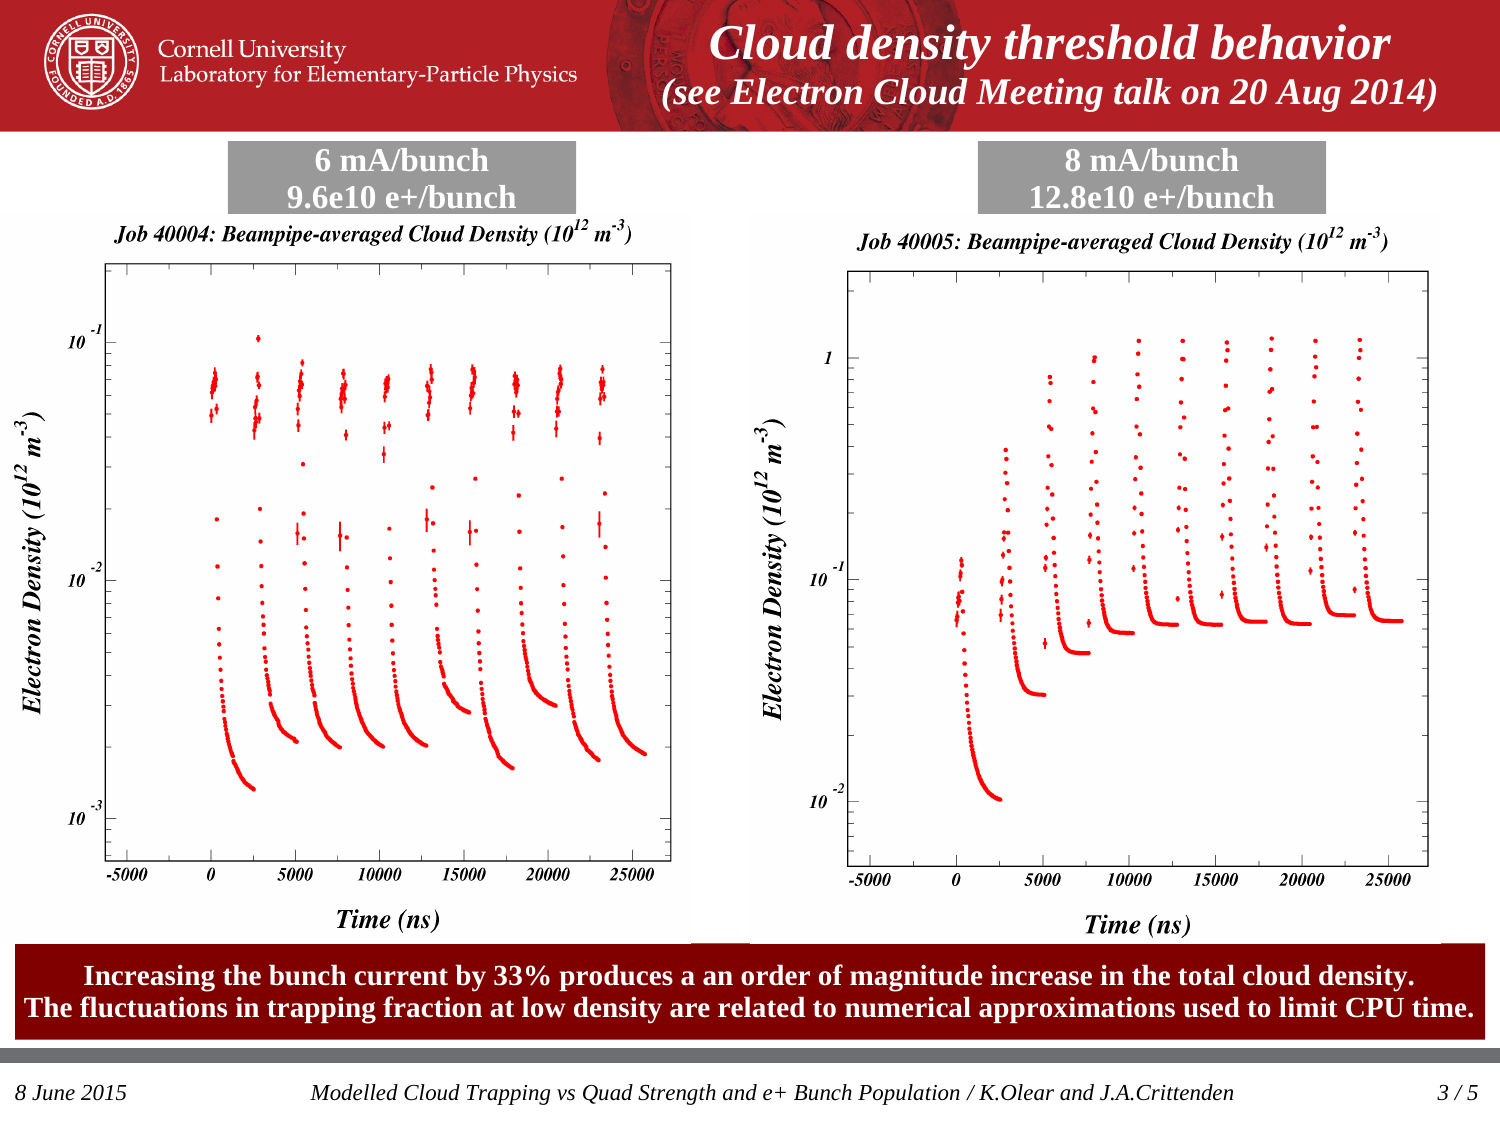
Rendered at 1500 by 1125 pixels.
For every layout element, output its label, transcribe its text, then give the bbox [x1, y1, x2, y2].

text_box 8 mA/bunch 12.8e10 e+/bunch [977, 141, 1327, 214]
picture [750, 214, 1441, 944]
text_box Increasing the bunch current by 33% produces a an order of magnitude increase in the total cloud density. The fluctuations in trapping fraction at low density are related to numerical approximations used to limit CPU time. [15, 943, 1486, 1040]
title Cloud density threshold behavior (see Electron Cloud Meeting talk on 20 Aug 2014) [600, 7, 1500, 121]
picture [0, 214, 691, 944]
text_box 6 mA/bunch 9.6e10 e+/bunch [227, 141, 577, 214]
picture [0, 0, 1500, 132]
